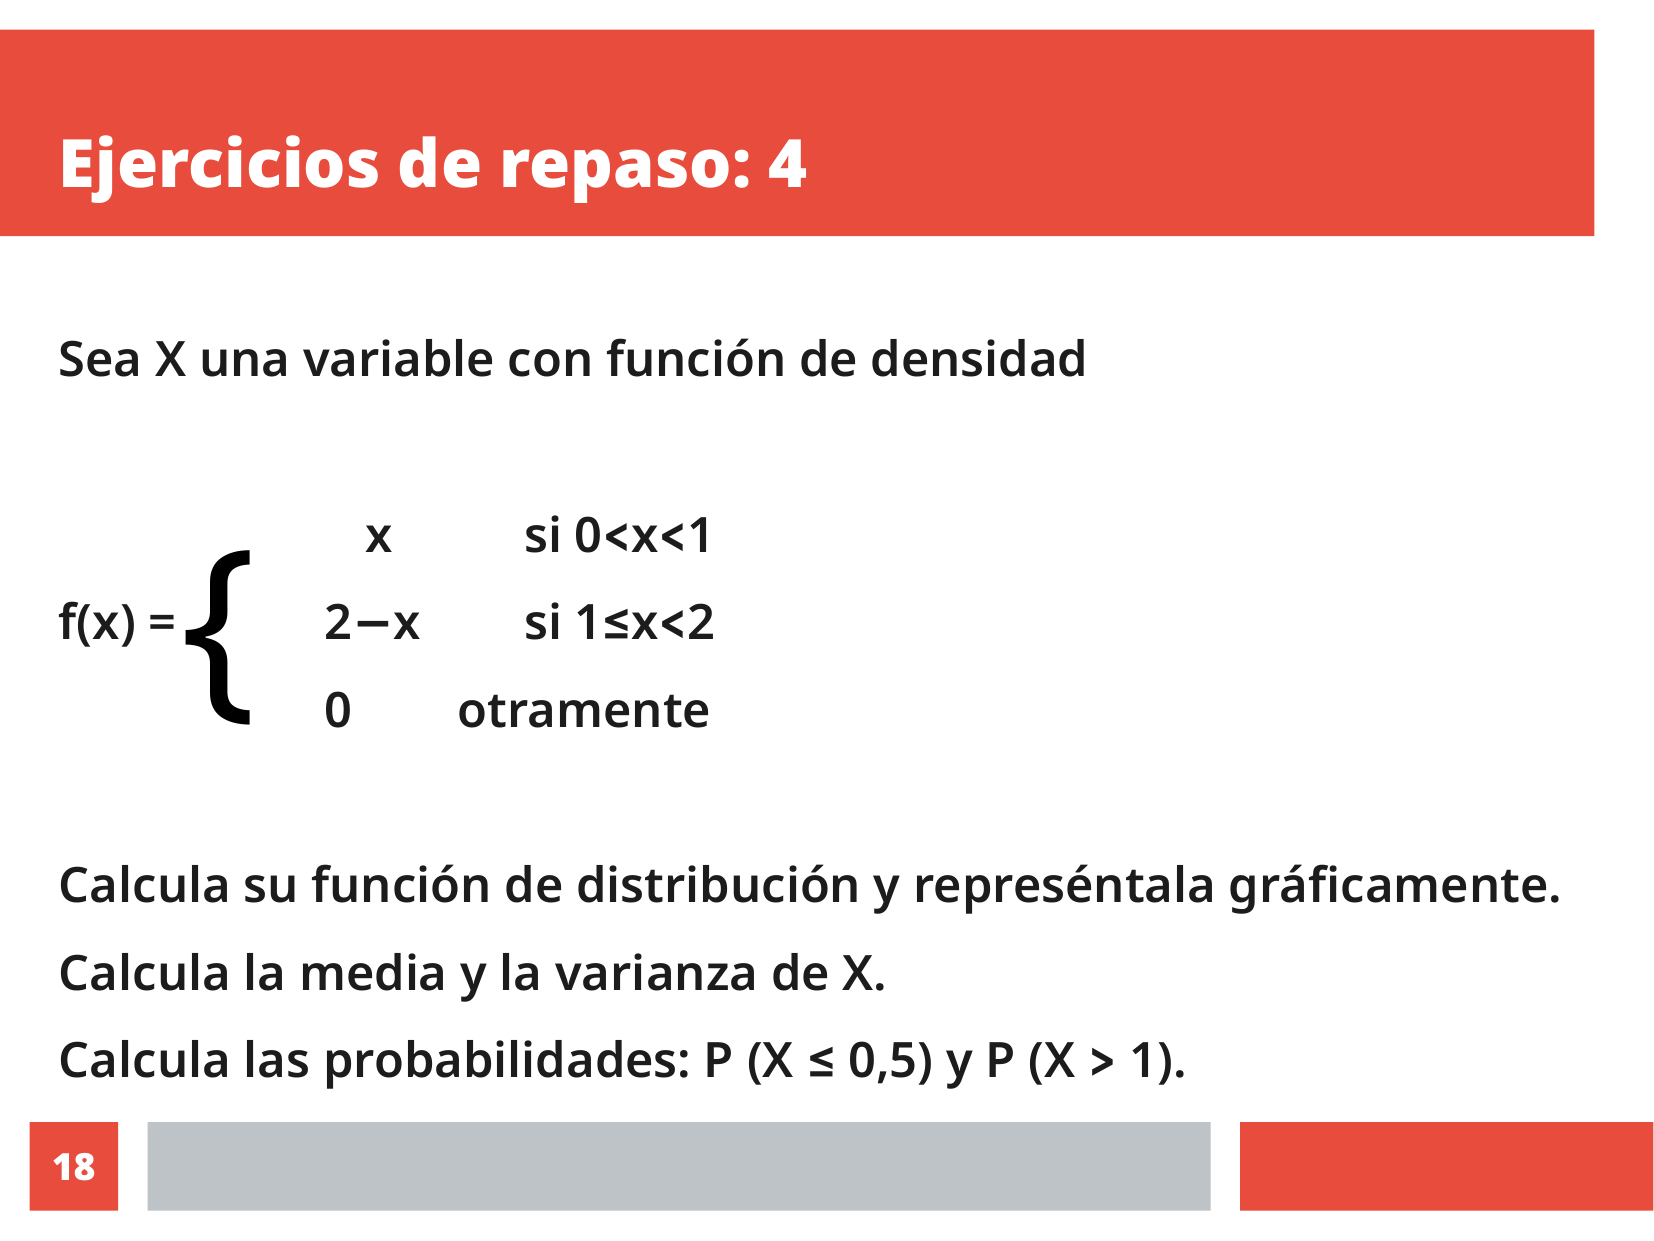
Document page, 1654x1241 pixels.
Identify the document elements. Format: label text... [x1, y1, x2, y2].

list Sea X una variable con función de densidad x si 0<x<1 f(x) = 2−x si 1≤x<2 0 otramente Calcula su función de distribución y represéntala gráficamente. Calcula la media y la varianza de X. Calcula las probabilidades: P (X ≤ 0,5) y P (X > 1). [59, 324, 1565, 1093]
text_box { [165, 472, 256, 881]
title Ejercicios de repaso: 4 [59, 59, 1595, 207]
